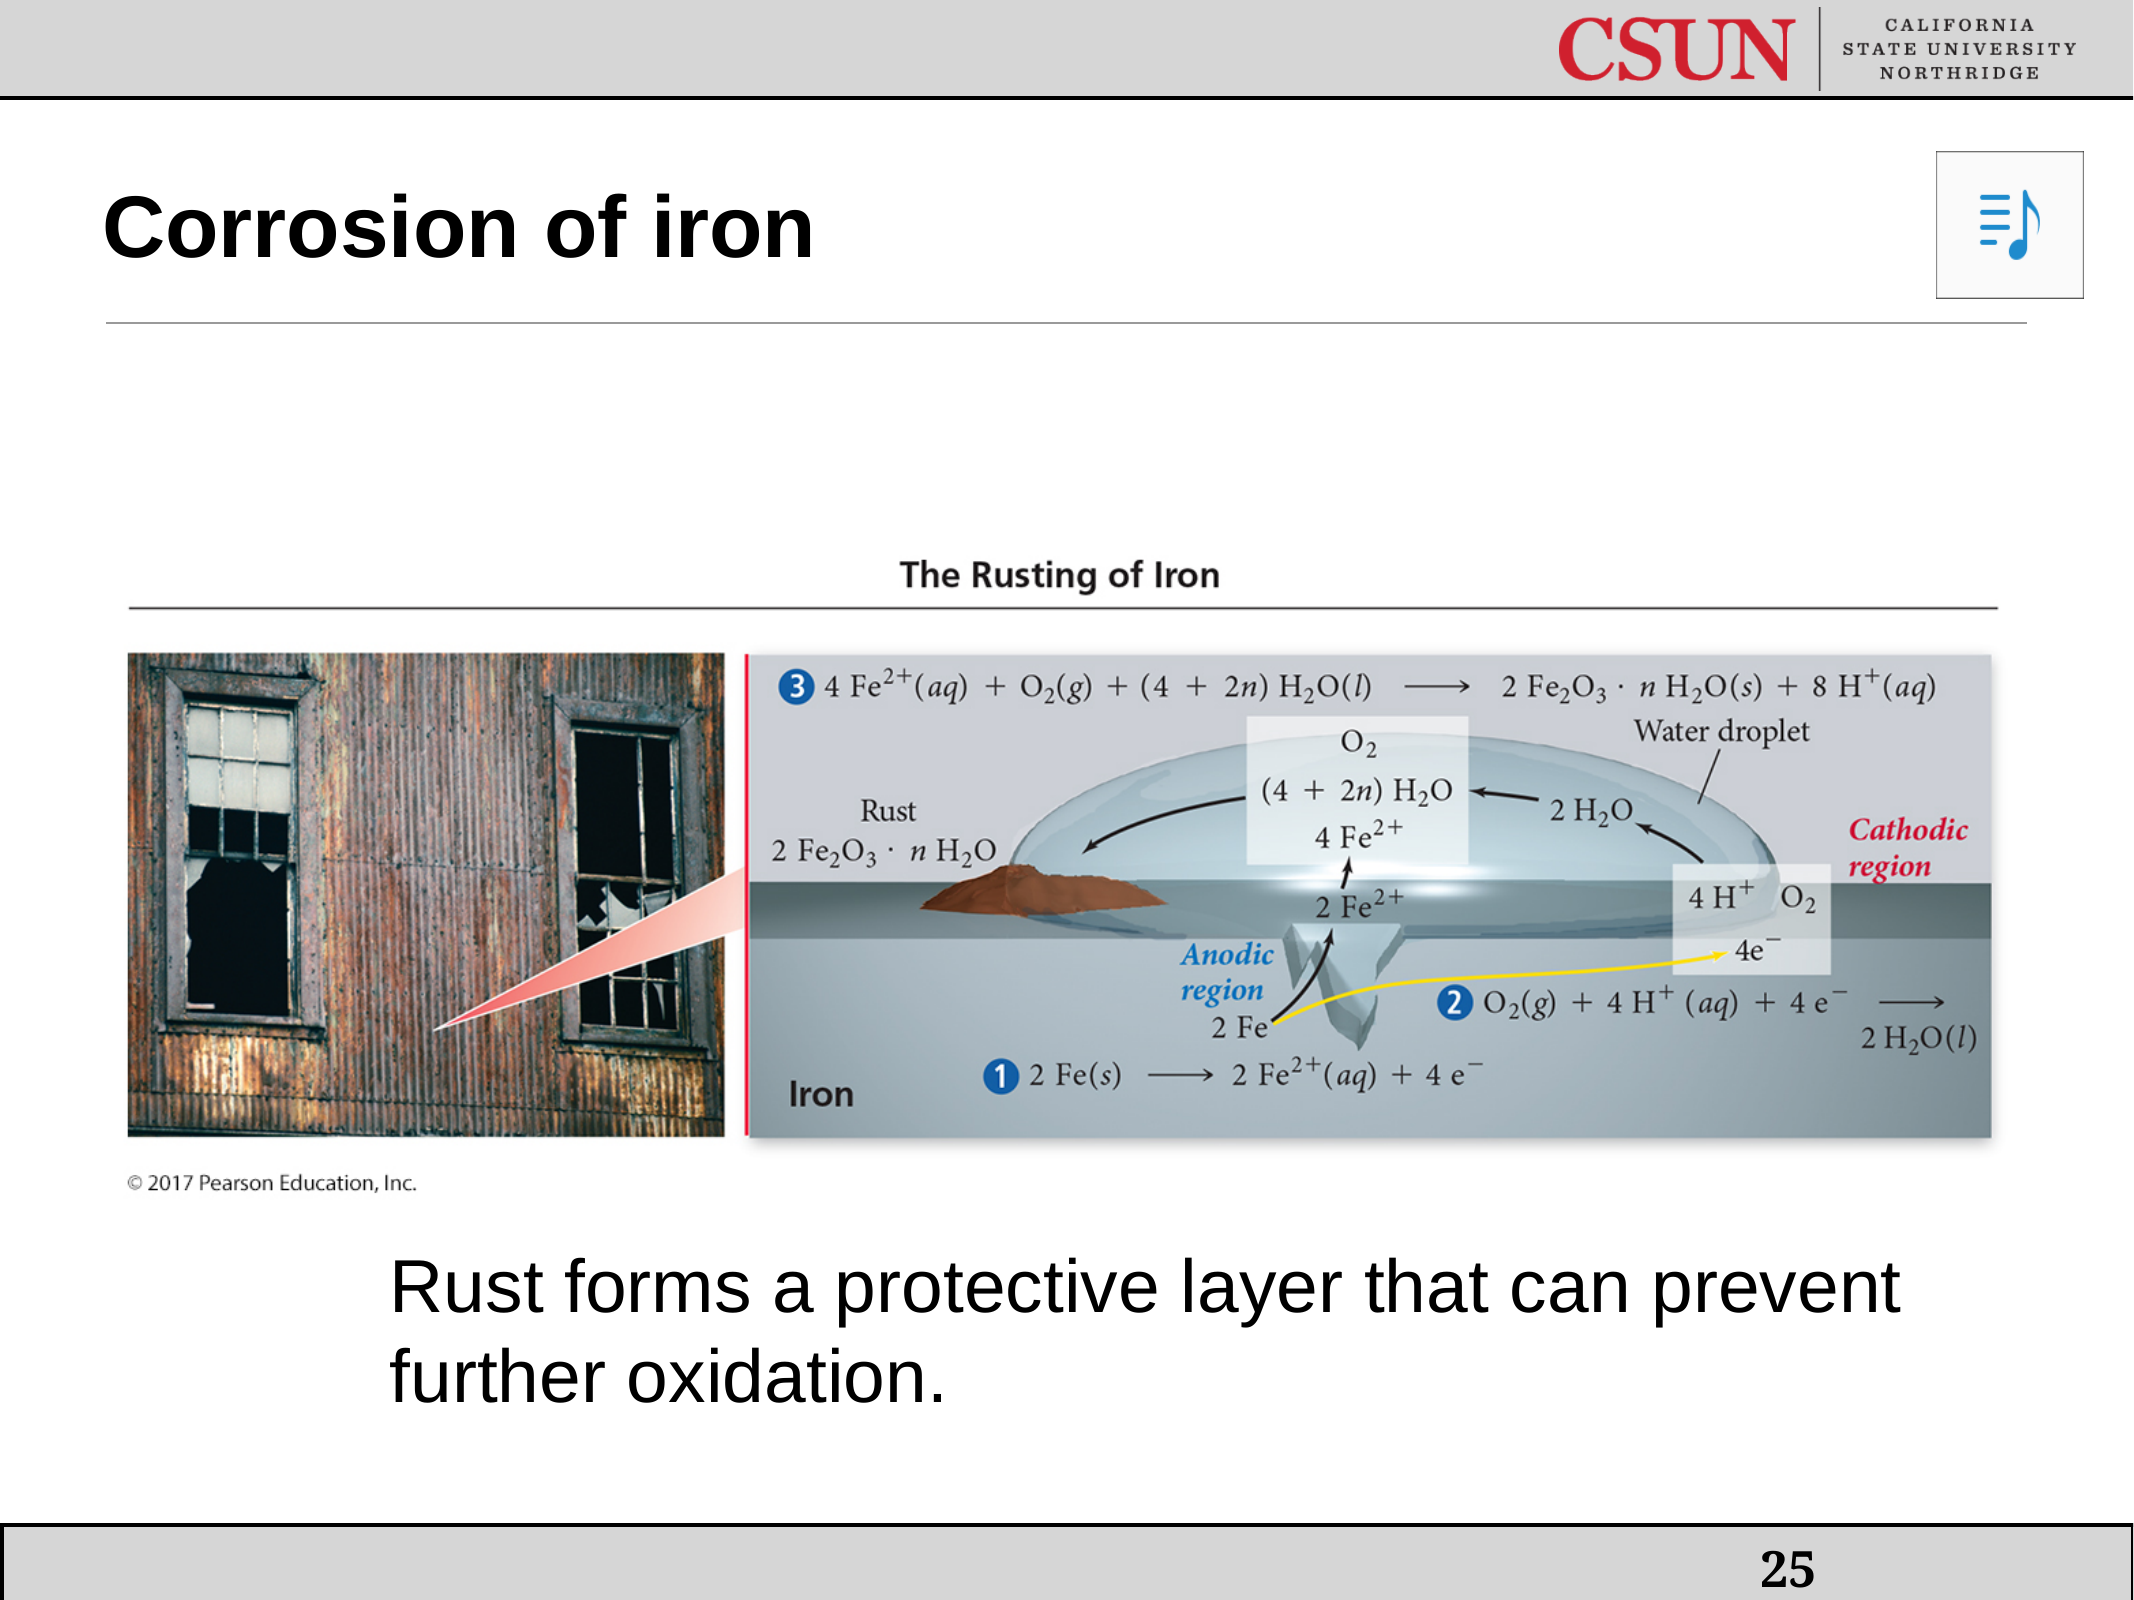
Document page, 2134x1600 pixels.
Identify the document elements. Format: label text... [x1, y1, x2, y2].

title Corrosion of iron [93, 104, 2040, 284]
picture [1559, 7, 2076, 91]
text_box [1935, 150, 2086, 301]
text_box Rust forms a protective layer that can prevent further oxidation. [375, 1230, 1921, 1425]
picture [113, 545, 2022, 1204]
